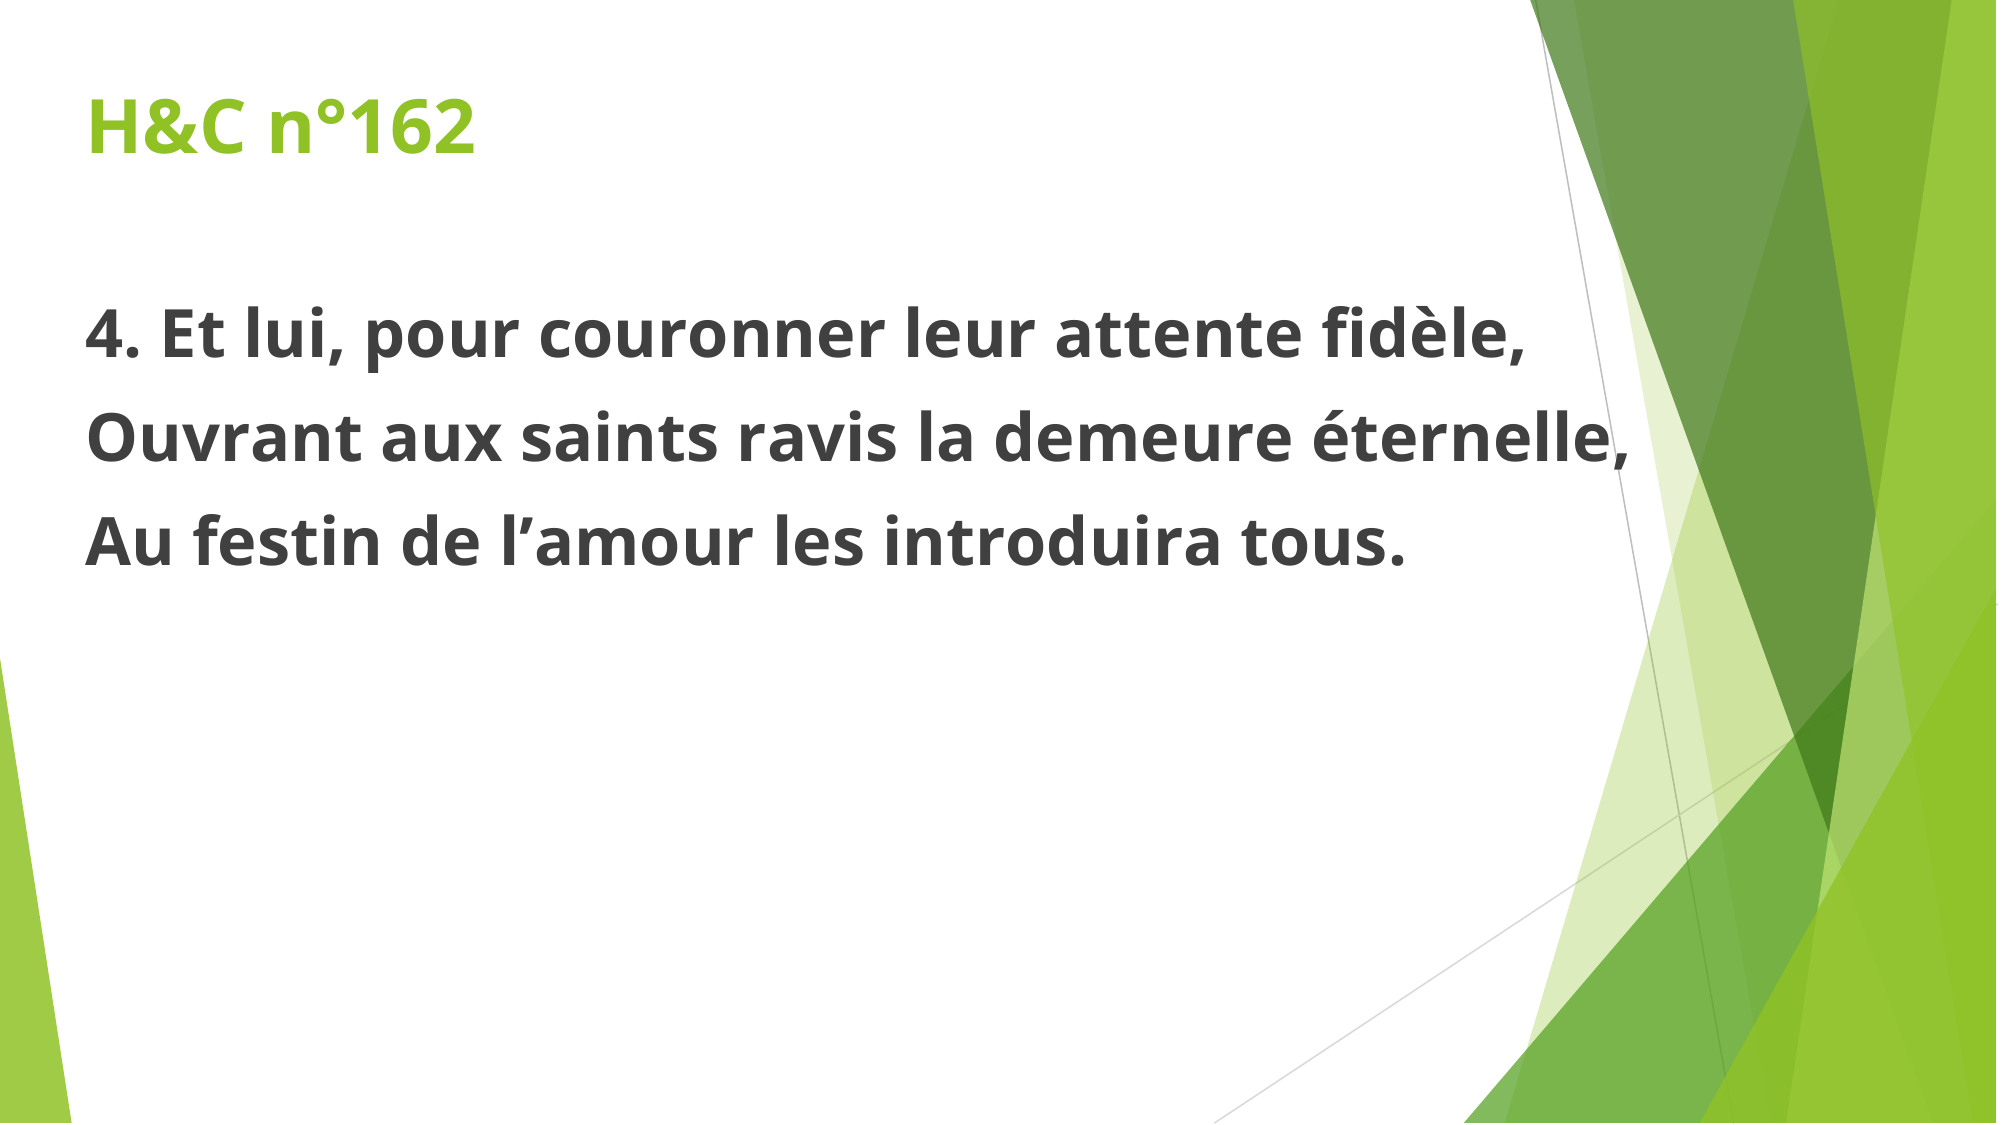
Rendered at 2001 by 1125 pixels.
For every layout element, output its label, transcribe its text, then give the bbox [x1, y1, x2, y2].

text_box 4. Et lui, pour couronner leur attente fidèle, Ouvrant aux saints ravis la demeure éternelle, Au festin de l’amour les introduira tous. [70, 271, 1985, 1079]
text_box H&C n°162 [70, 70, 603, 189]
